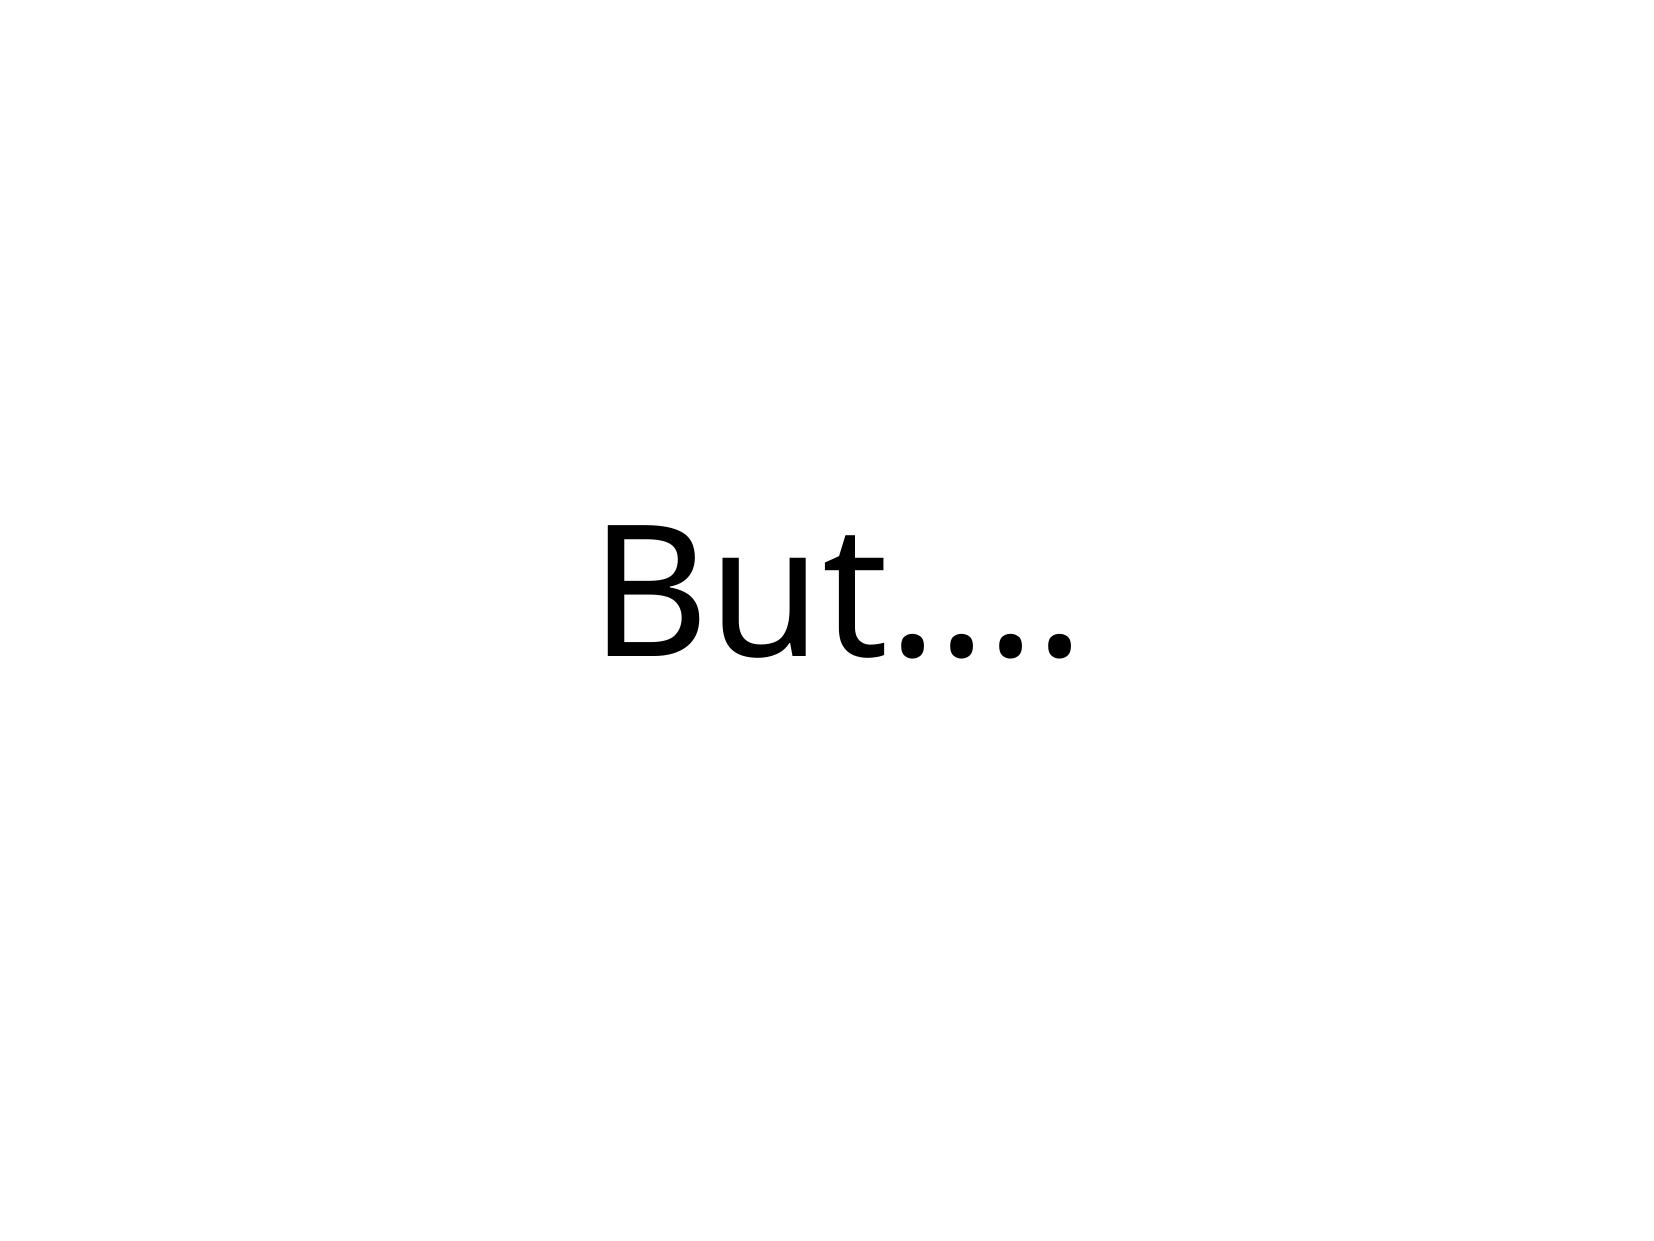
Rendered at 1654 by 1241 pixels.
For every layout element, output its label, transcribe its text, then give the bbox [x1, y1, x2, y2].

text_box But.... [611, 472, 1064, 671]
text_box But.... [624, 595, 682, 642]
text_box But.... [624, 539, 678, 581]
